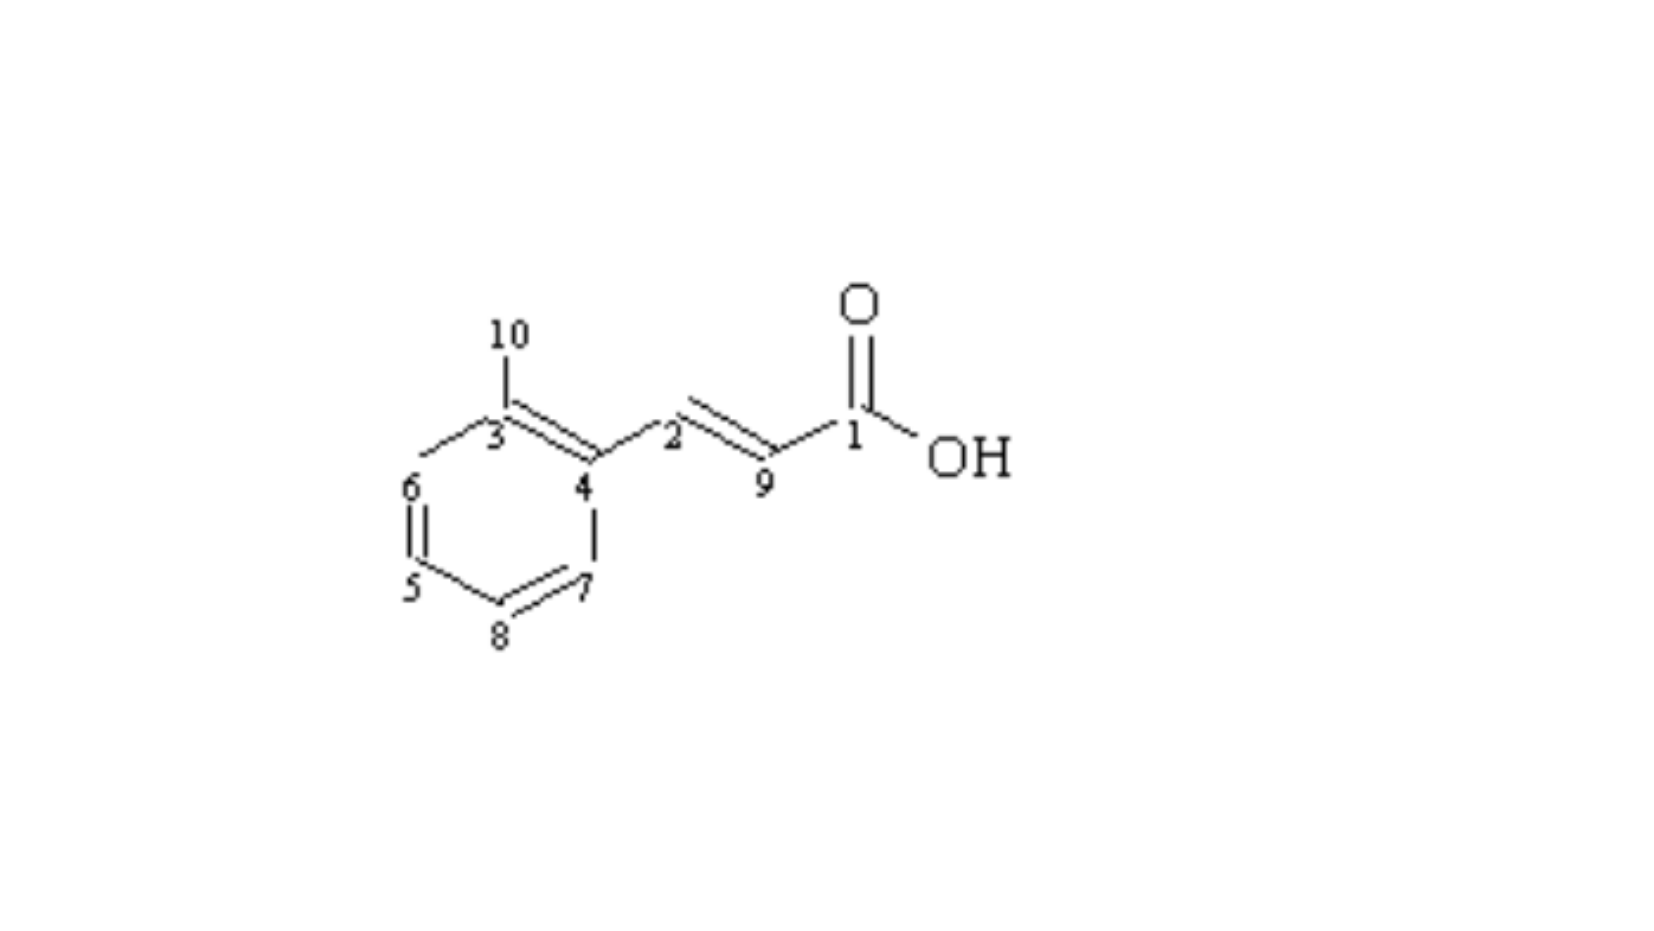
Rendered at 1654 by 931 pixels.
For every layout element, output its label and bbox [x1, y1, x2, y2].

picture [352, 247, 1252, 691]
